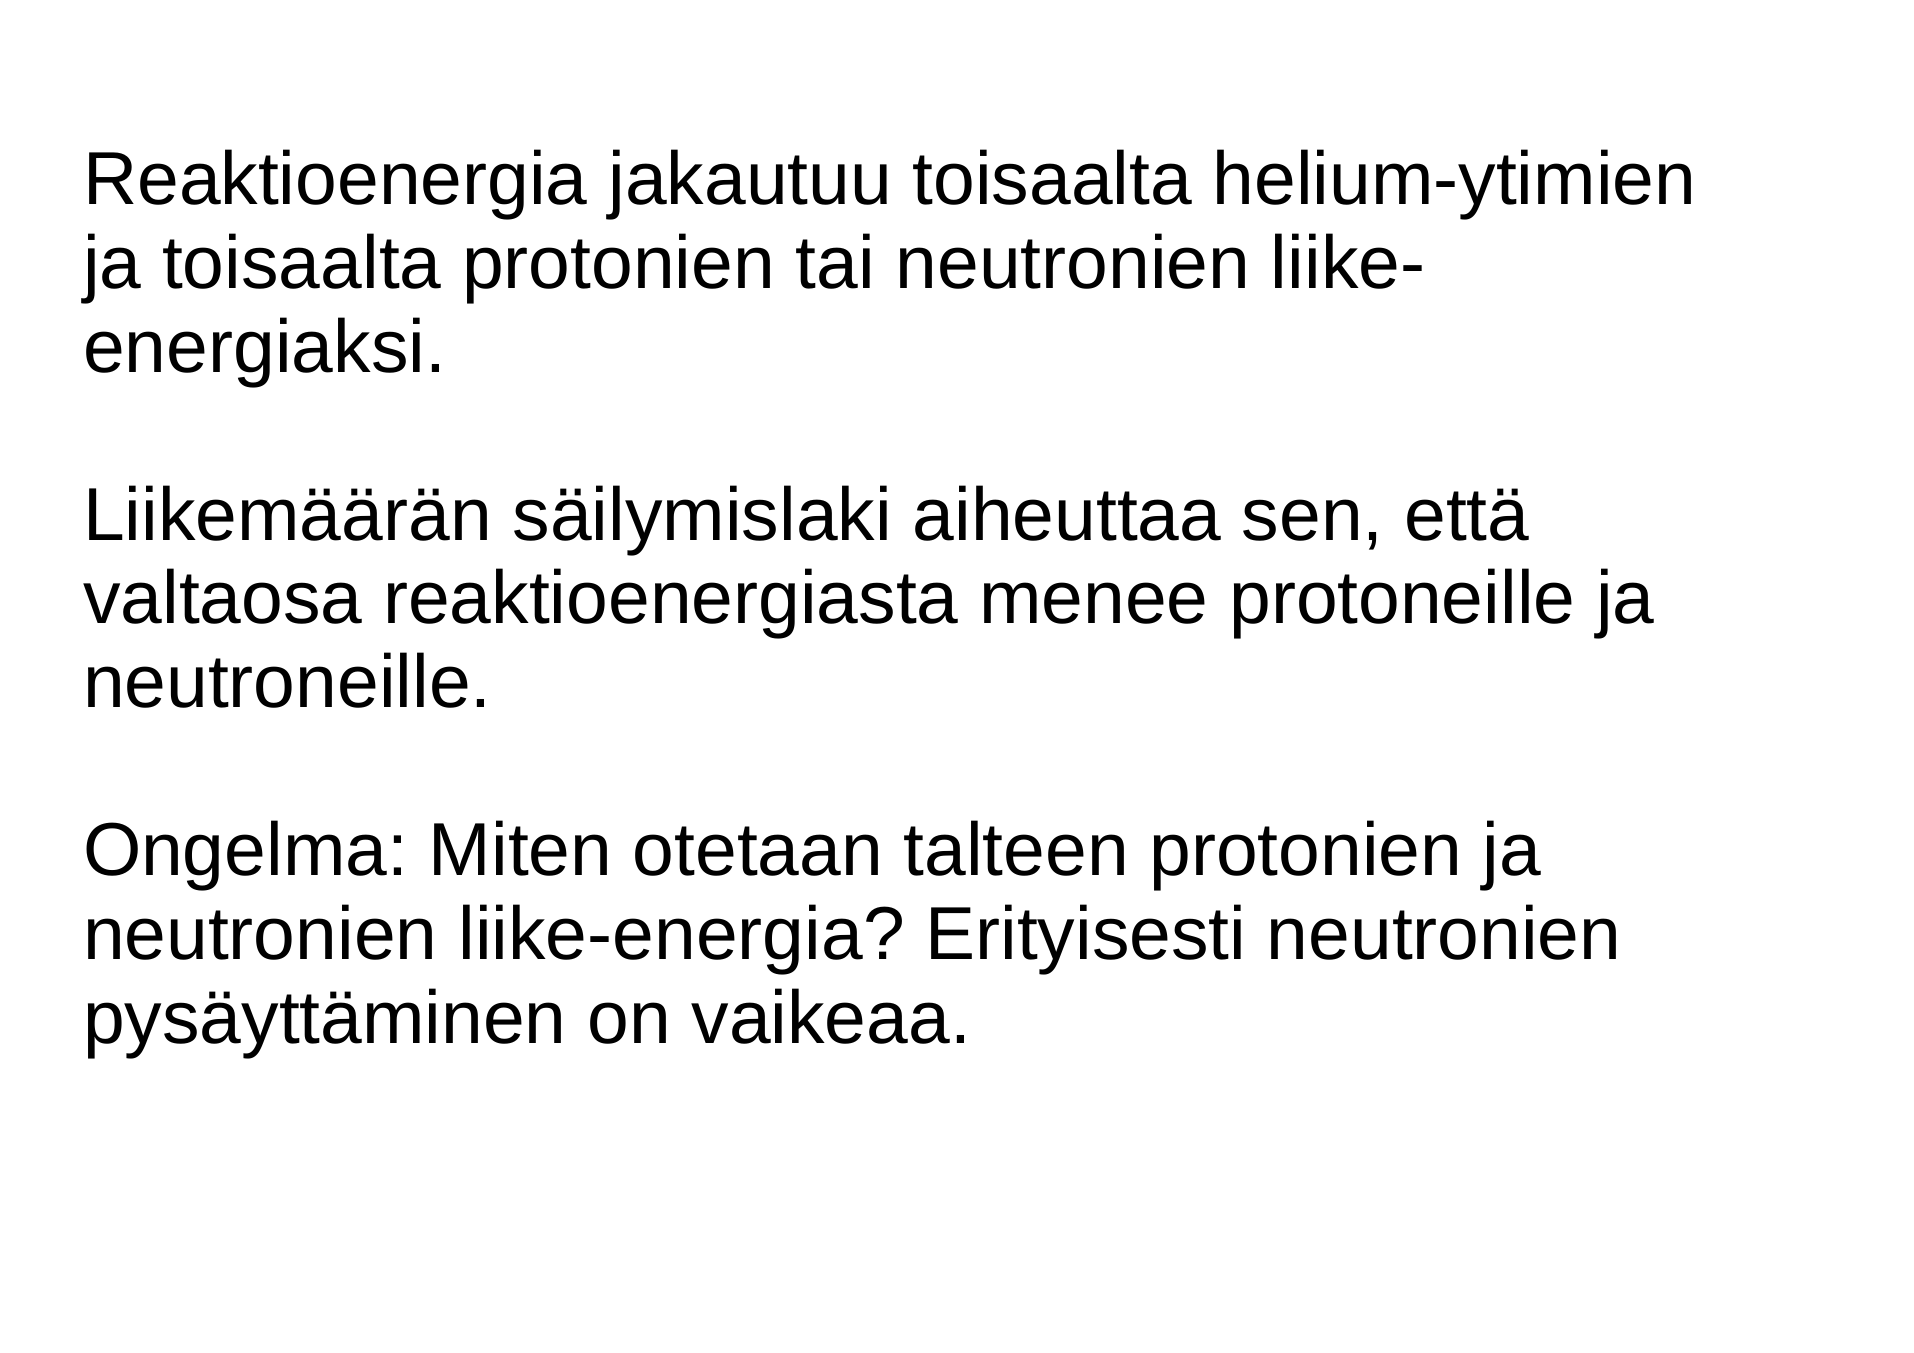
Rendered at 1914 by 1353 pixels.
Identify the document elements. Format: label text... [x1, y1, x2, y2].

text_box Reaktioenergia jakautuu toisaalta helium-ytimien ja toisaalta protonien tai neutronien liike-energiaksi. Liikemäärän säilymislaki aiheuttaa sen, että valtaosa reaktioenergiasta menee protoneille ja neutroneille. Ongelma: Miten otetaan talteen protonien ja neutronien liike-energia? Erityisesti neutronien pysäyttäminen on vaikeaa. [68, 128, 1750, 1153]
